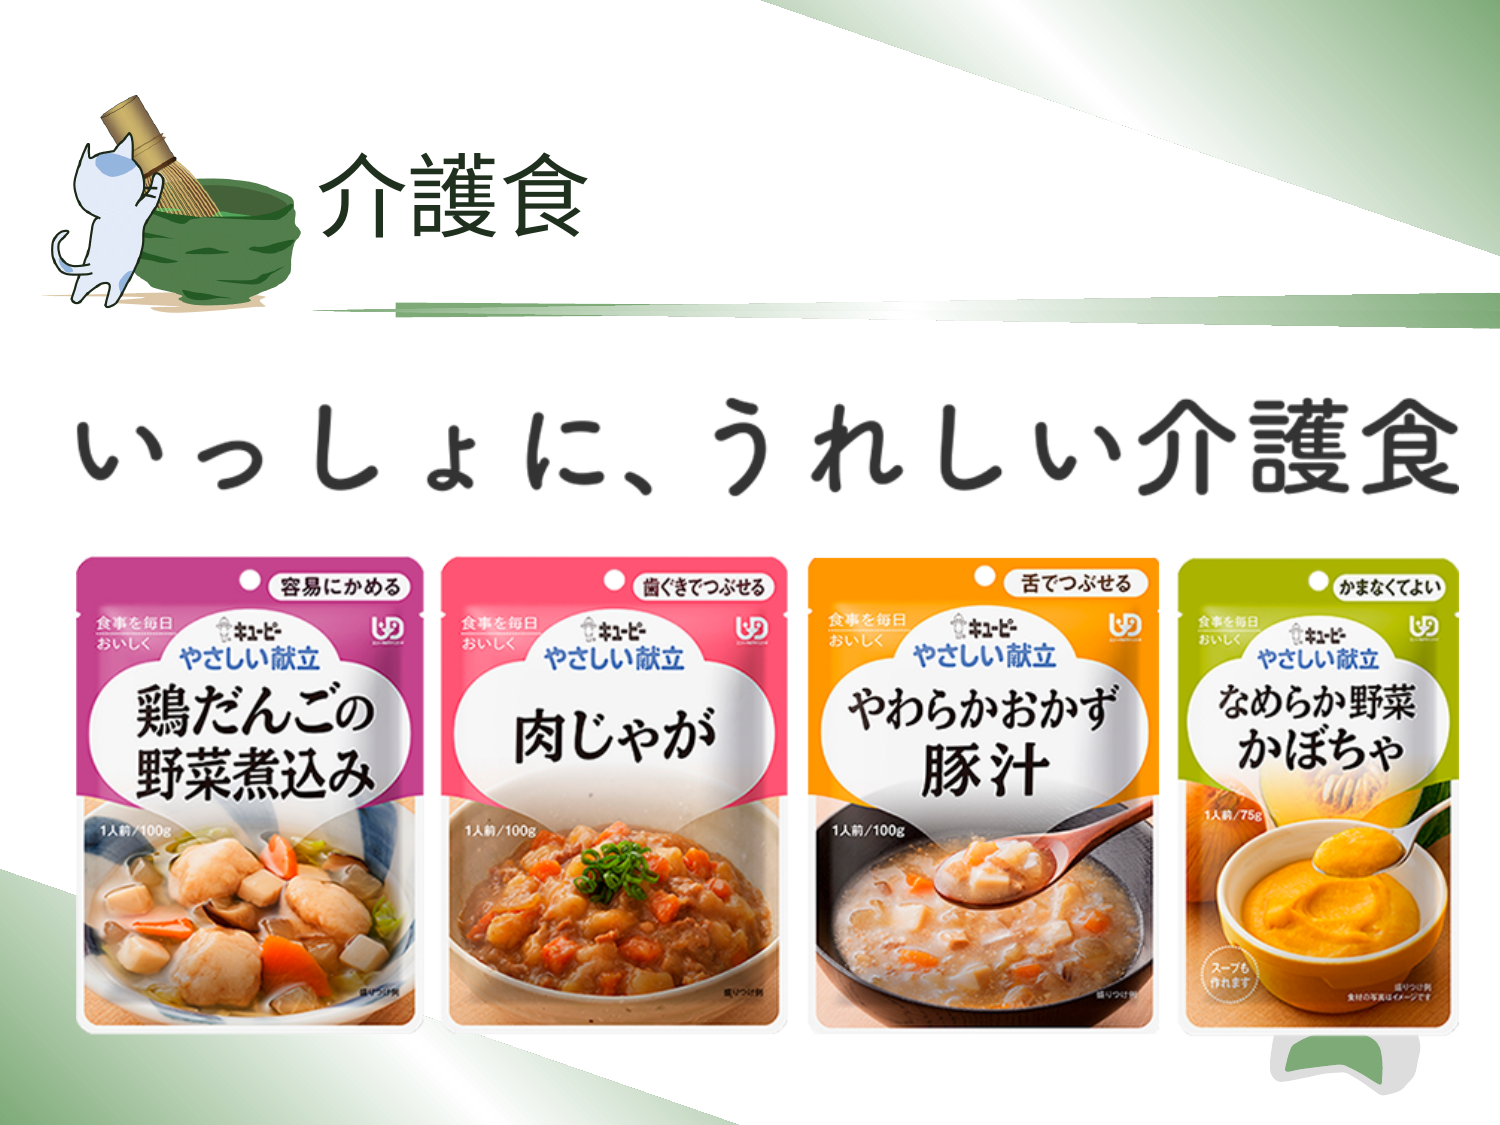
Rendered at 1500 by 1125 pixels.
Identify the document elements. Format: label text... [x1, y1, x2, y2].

title 介護食 [301, 99, 1388, 288]
picture [29, 90, 306, 318]
picture [76, 397, 1459, 1045]
